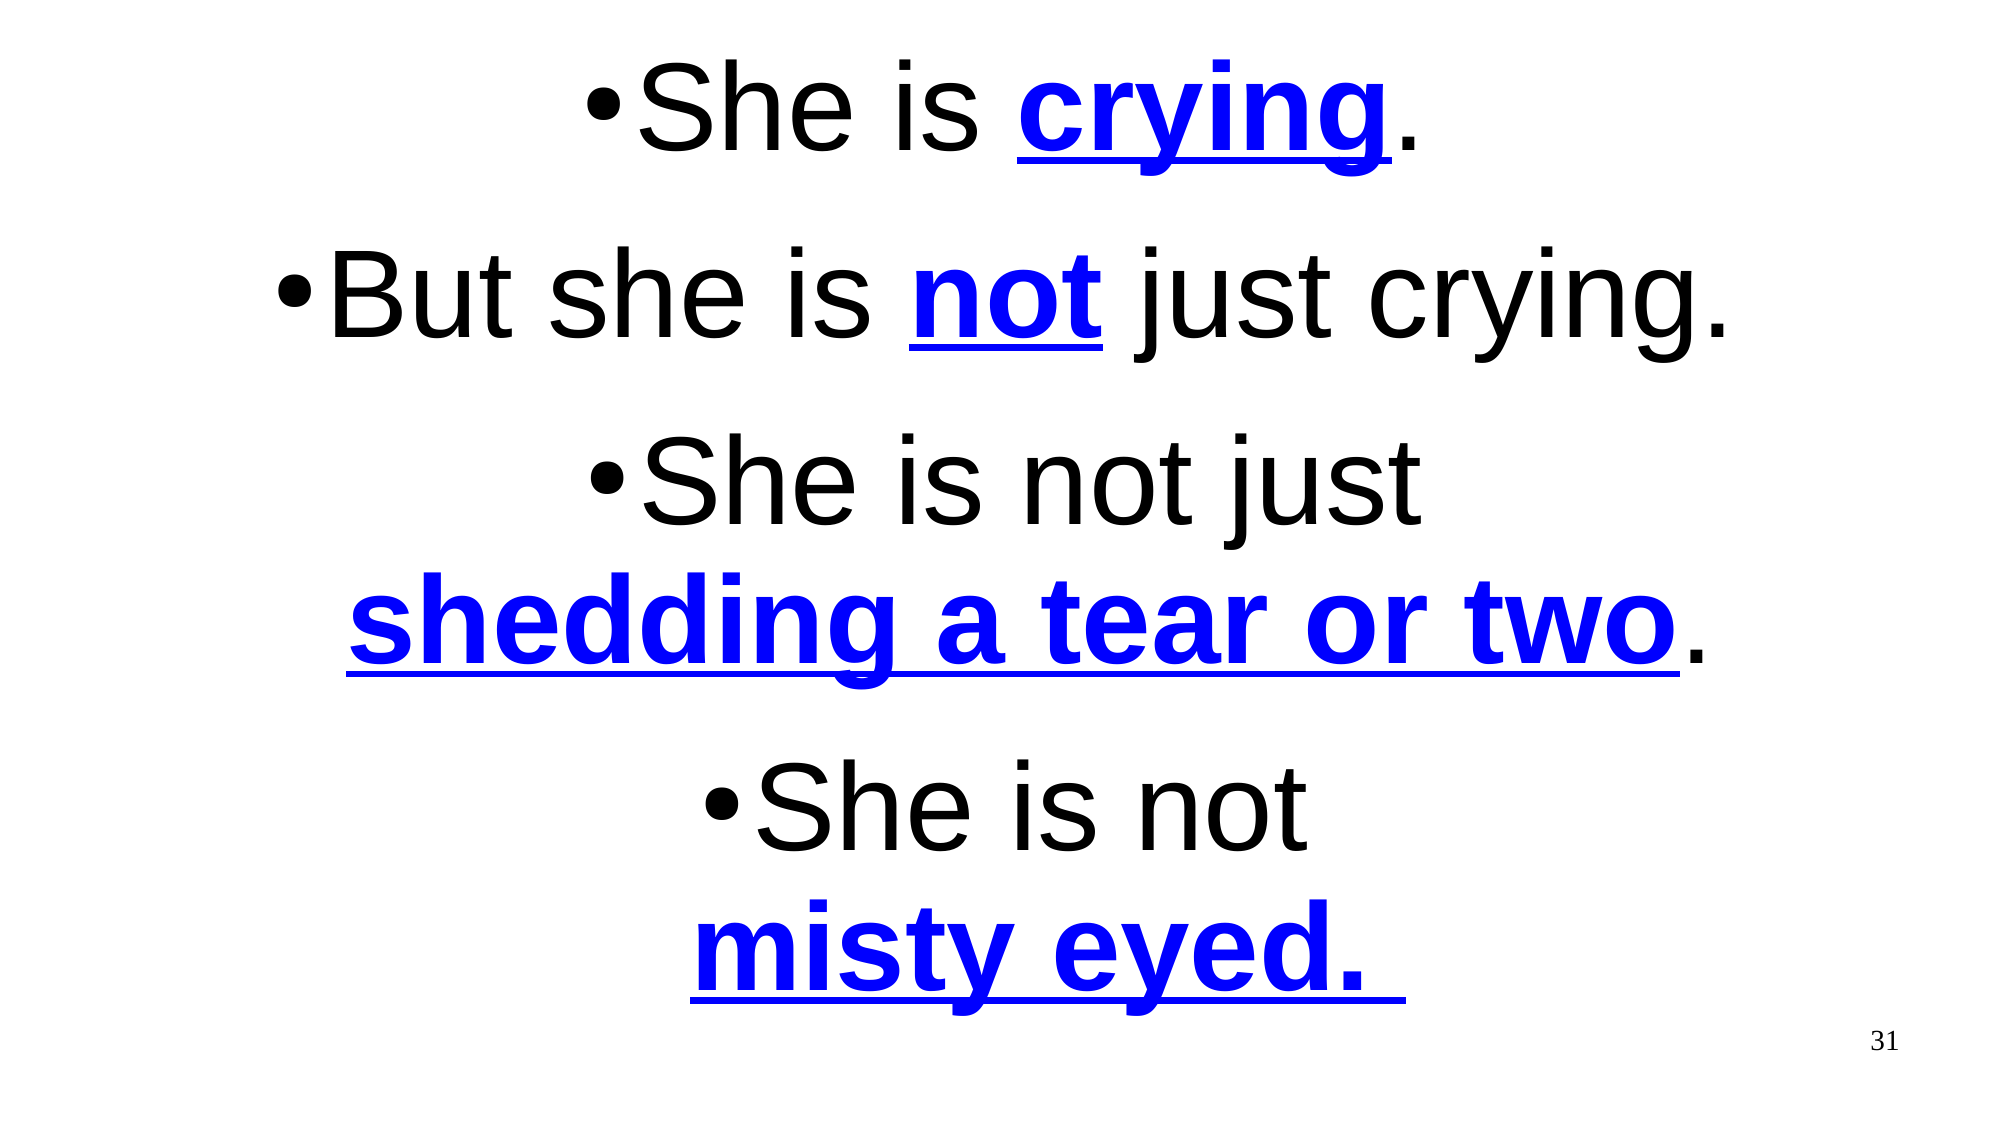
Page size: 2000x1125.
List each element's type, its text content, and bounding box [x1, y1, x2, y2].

list She is crying. But she is not just crying. She is not just shedding a tear or two. She is not misty eyed. [37, 37, 1988, 1088]
